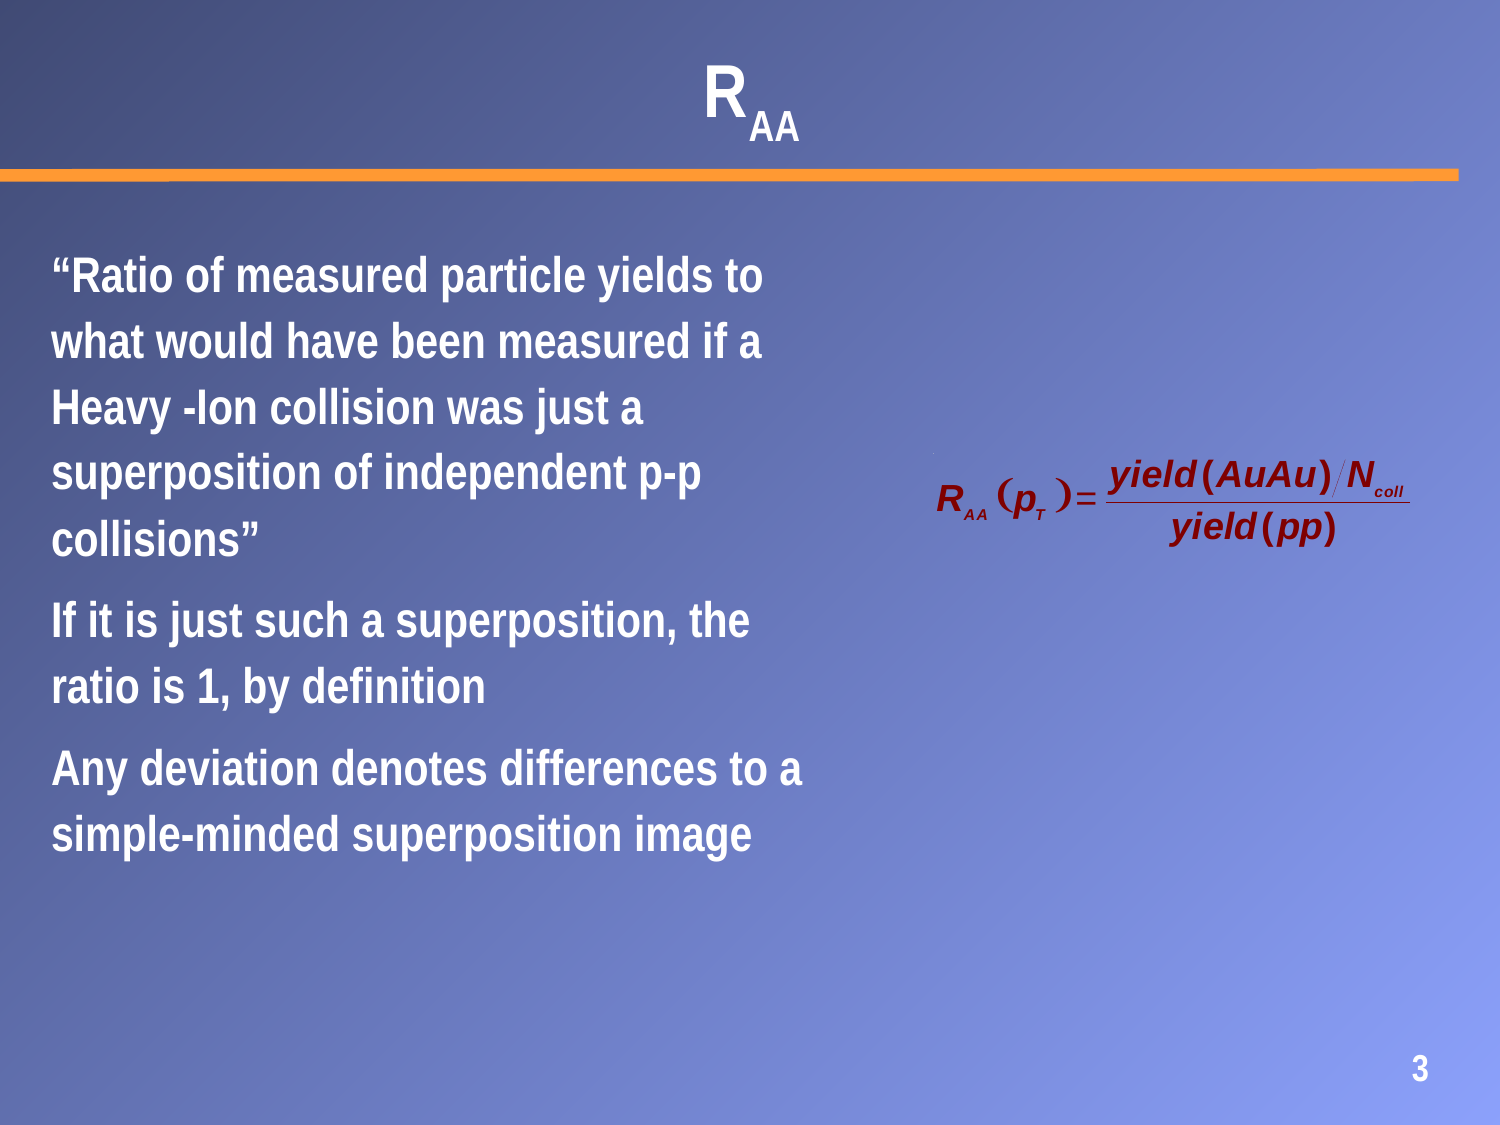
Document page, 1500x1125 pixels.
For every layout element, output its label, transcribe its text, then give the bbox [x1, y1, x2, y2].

title RAA [146, 17, 1358, 179]
picture [933, 453, 1421, 559]
text_box “Ratio of measured particle yields to what would have been measured if a Heavy -Ion collision was just a superposition of independent p-p collisions” If it is just such a superposition, the ratio is 1, by definition Any deviation denotes differences to a simple-minded superposition image [36, 228, 862, 901]
